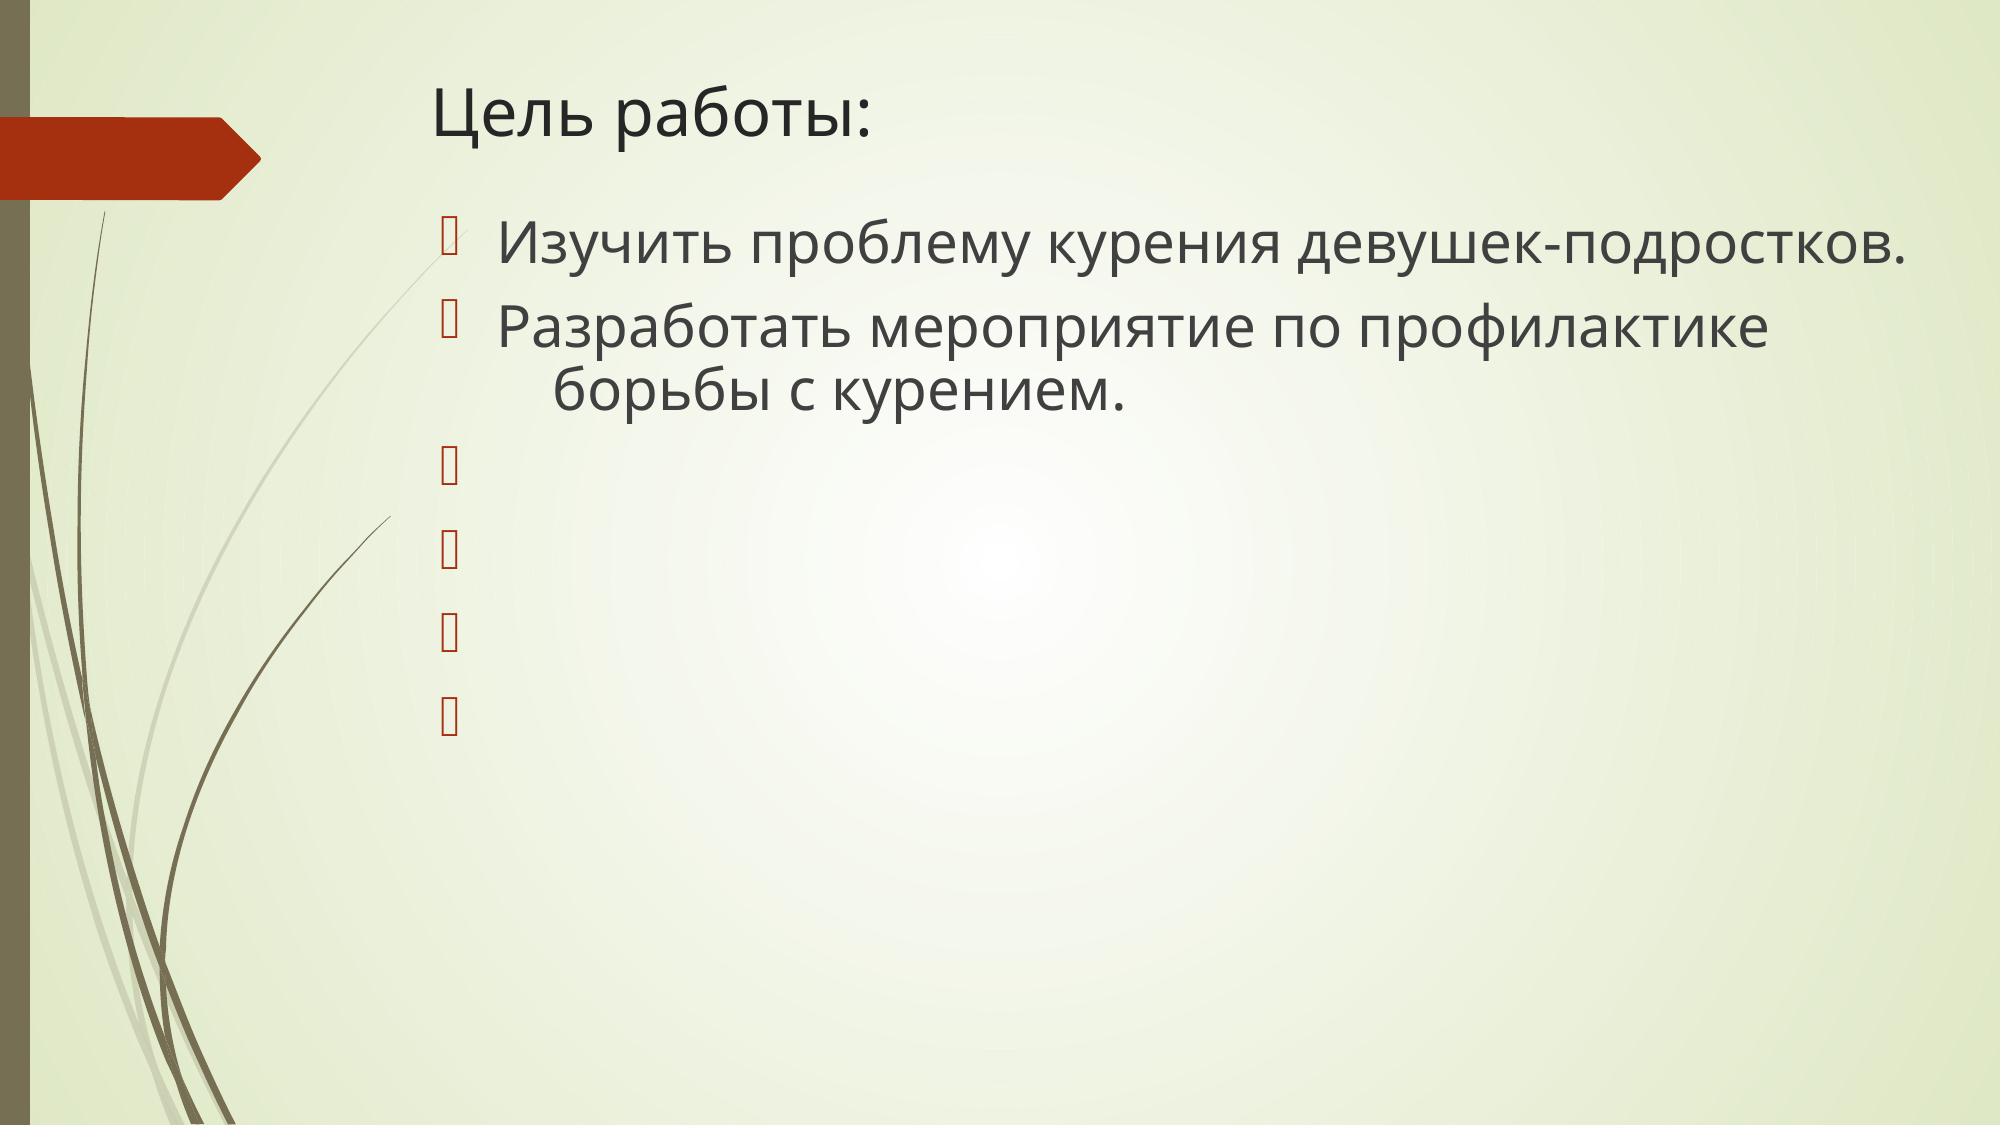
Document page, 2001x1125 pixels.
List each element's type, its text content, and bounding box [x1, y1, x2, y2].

list Изучить проблему курения девушек-подростков. Разработать мероприятие по профилактике борьбы с курением. [424, 206, 2000, 1125]
title Цель работы: [415, 62, 1878, 205]
